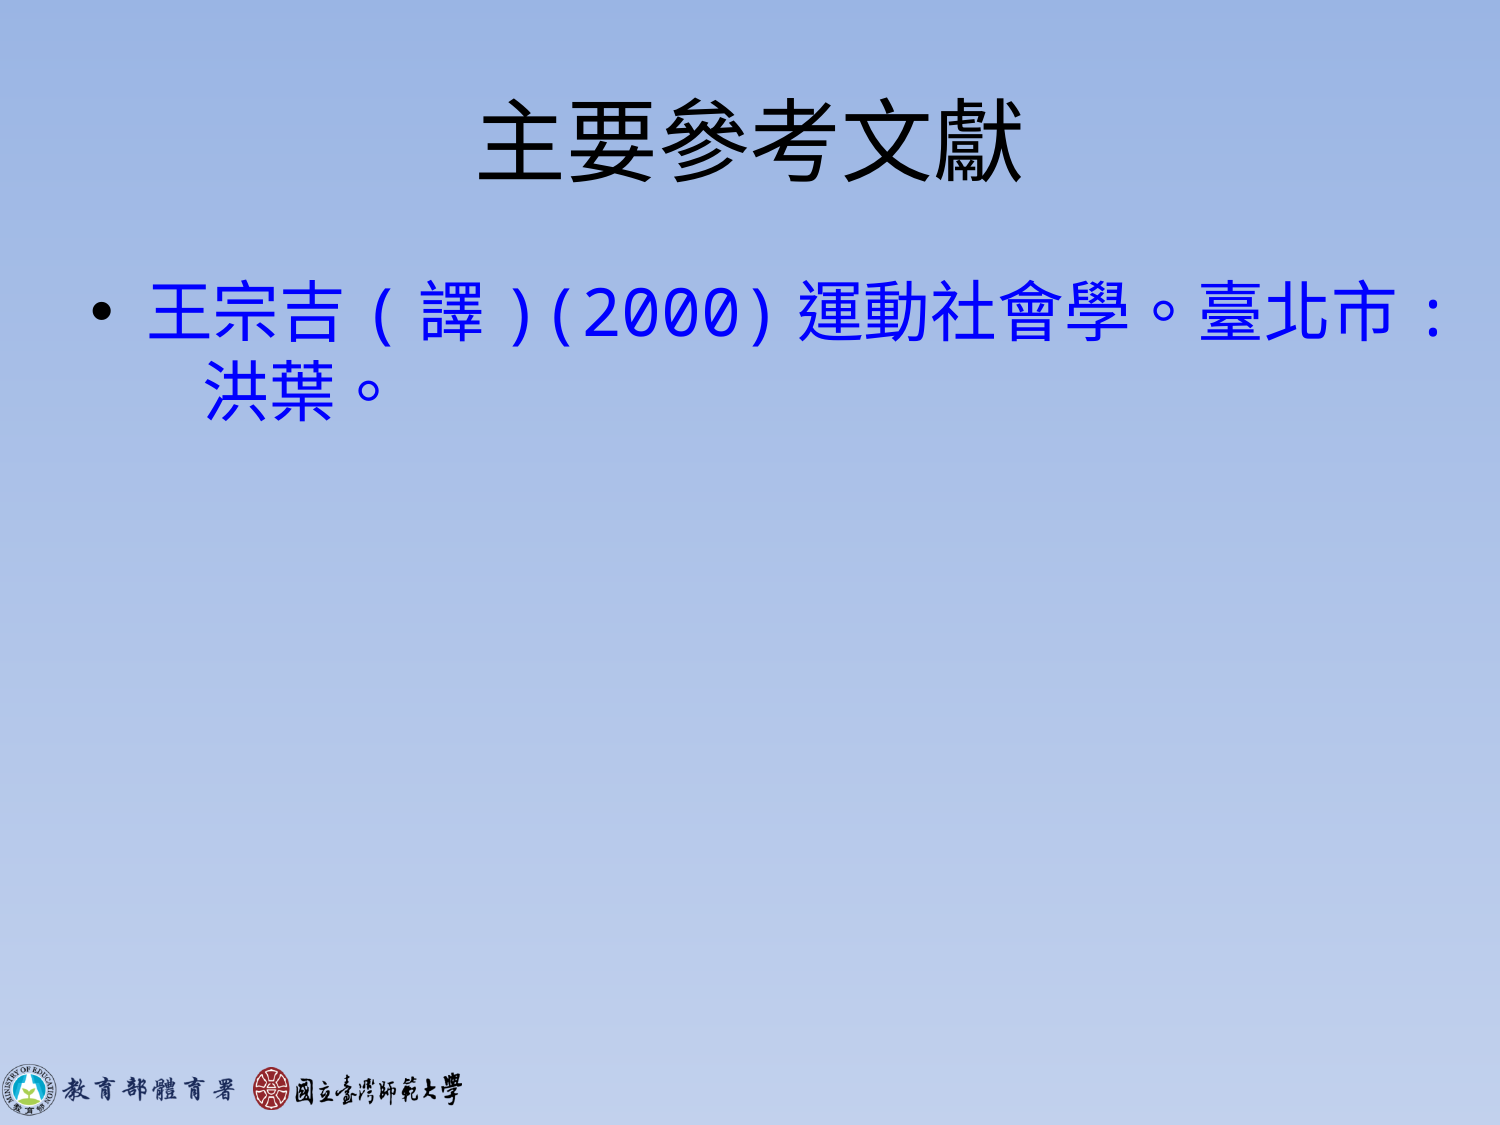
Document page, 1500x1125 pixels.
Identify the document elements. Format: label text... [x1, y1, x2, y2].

title 主要參考文獻 [75, 45, 1426, 233]
list 王宗吉(譯)(2000)運動社會學。臺北市:洪葉。 [75, 262, 1426, 1005]
